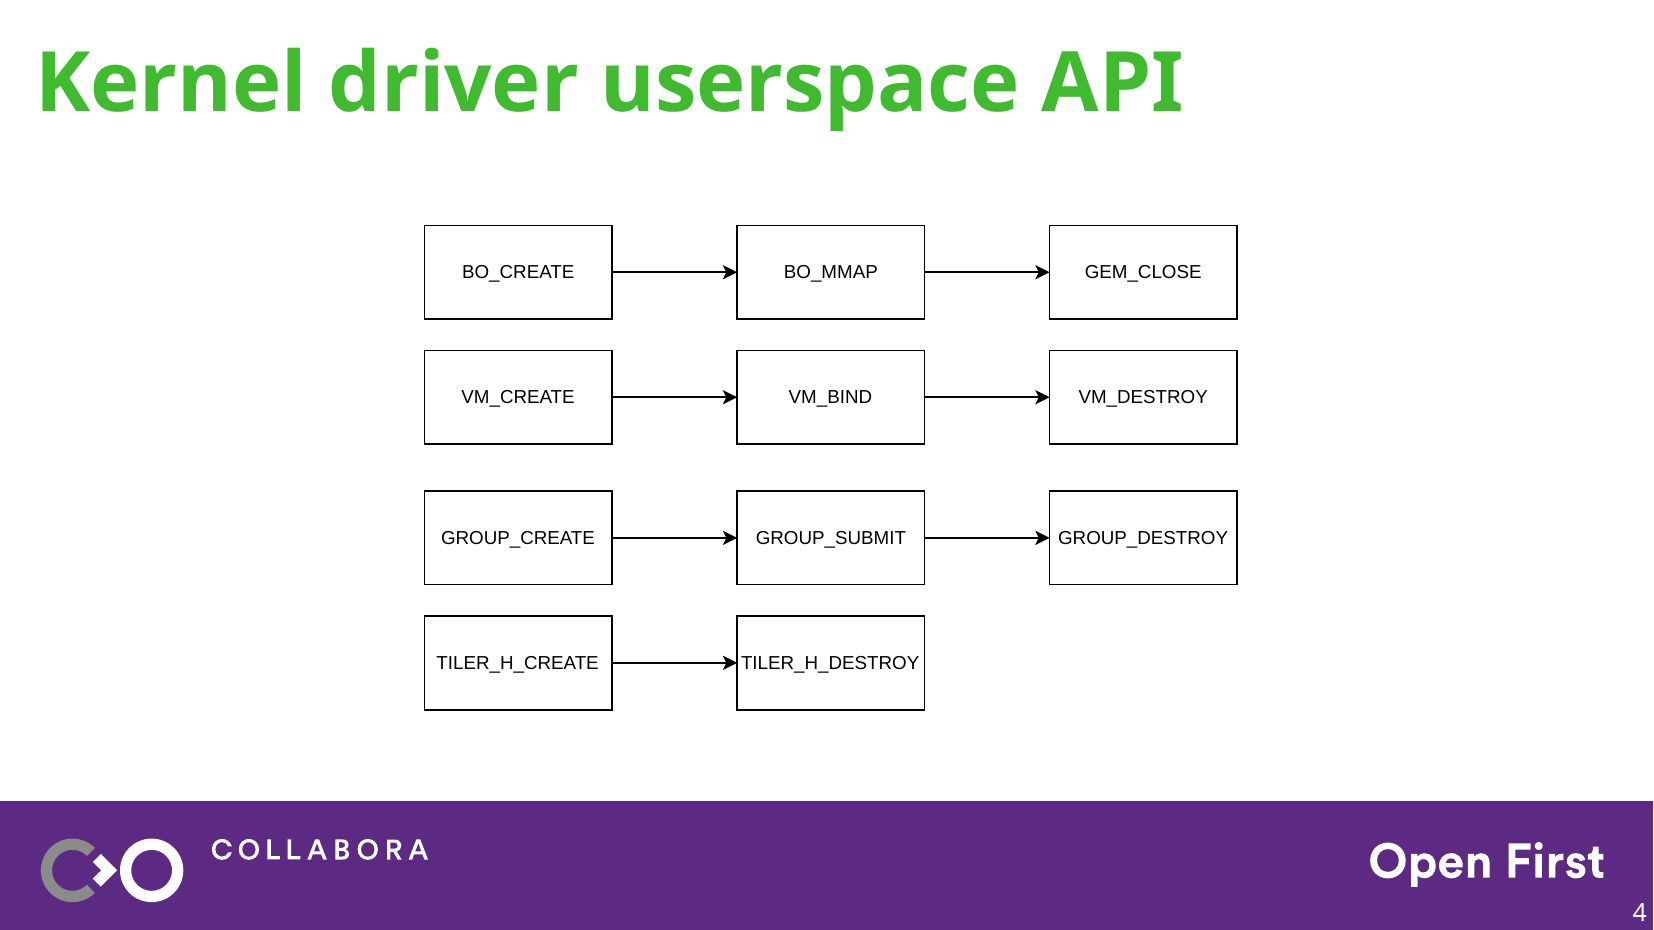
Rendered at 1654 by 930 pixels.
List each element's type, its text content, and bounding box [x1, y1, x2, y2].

picture [423, 224, 1238, 711]
title Kernel driver userspace API [35, 28, 1608, 192]
